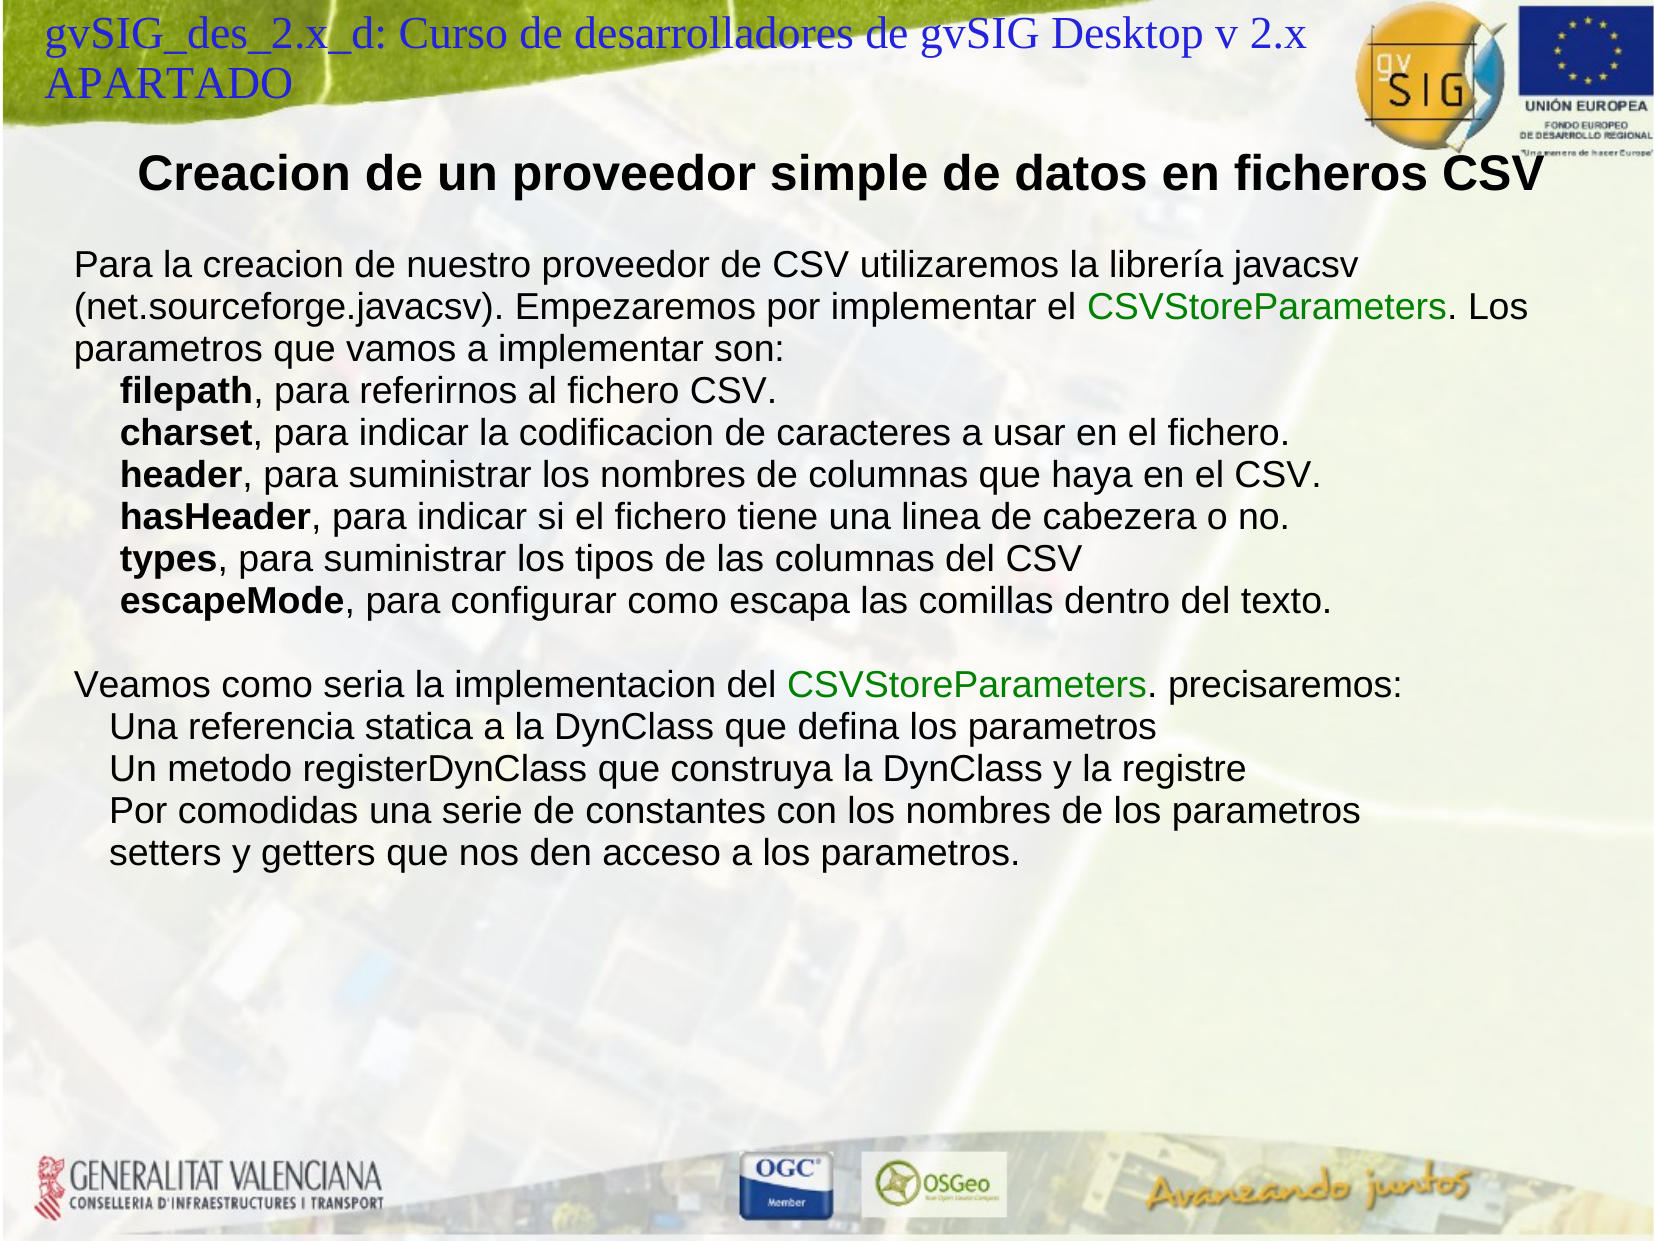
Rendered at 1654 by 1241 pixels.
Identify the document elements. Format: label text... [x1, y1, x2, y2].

text_box Creacion de un proveedor simple de datos en ficheros CSV Para la creacion de nuestro proveedor de CSV utilizaremos la librería javacsv (net.sourceforge.javacsv). Empezaremos por implementar el CSVStoreParameters. Los parametros que vamos a implementar son: filepath, para referirnos al fichero CSV. charset, para indicar la codificacion de caracteres a usar en el fichero. header, para suministrar los nombres de columnas que haya en el CSV. hasHeader, para indicar si el fichero tiene una linea de cabezera o no. types, para suministrar los tipos de las columnas del CSV escapeMode, para configurar como escapa las comillas dentro del texto. Veamos como seria la implementacion del CSVStoreParameters. precisaremos: Una referencia statica a la DynClass que defina los parametros Un metodo registerDynClass que construya la DynClass y la registre Por comodidas una serie de constantes con los nombres de los parametros setters y getters que nos den acceso a los parametros. [59, 138, 1625, 1127]
picture [2, 0, 1654, 1241]
